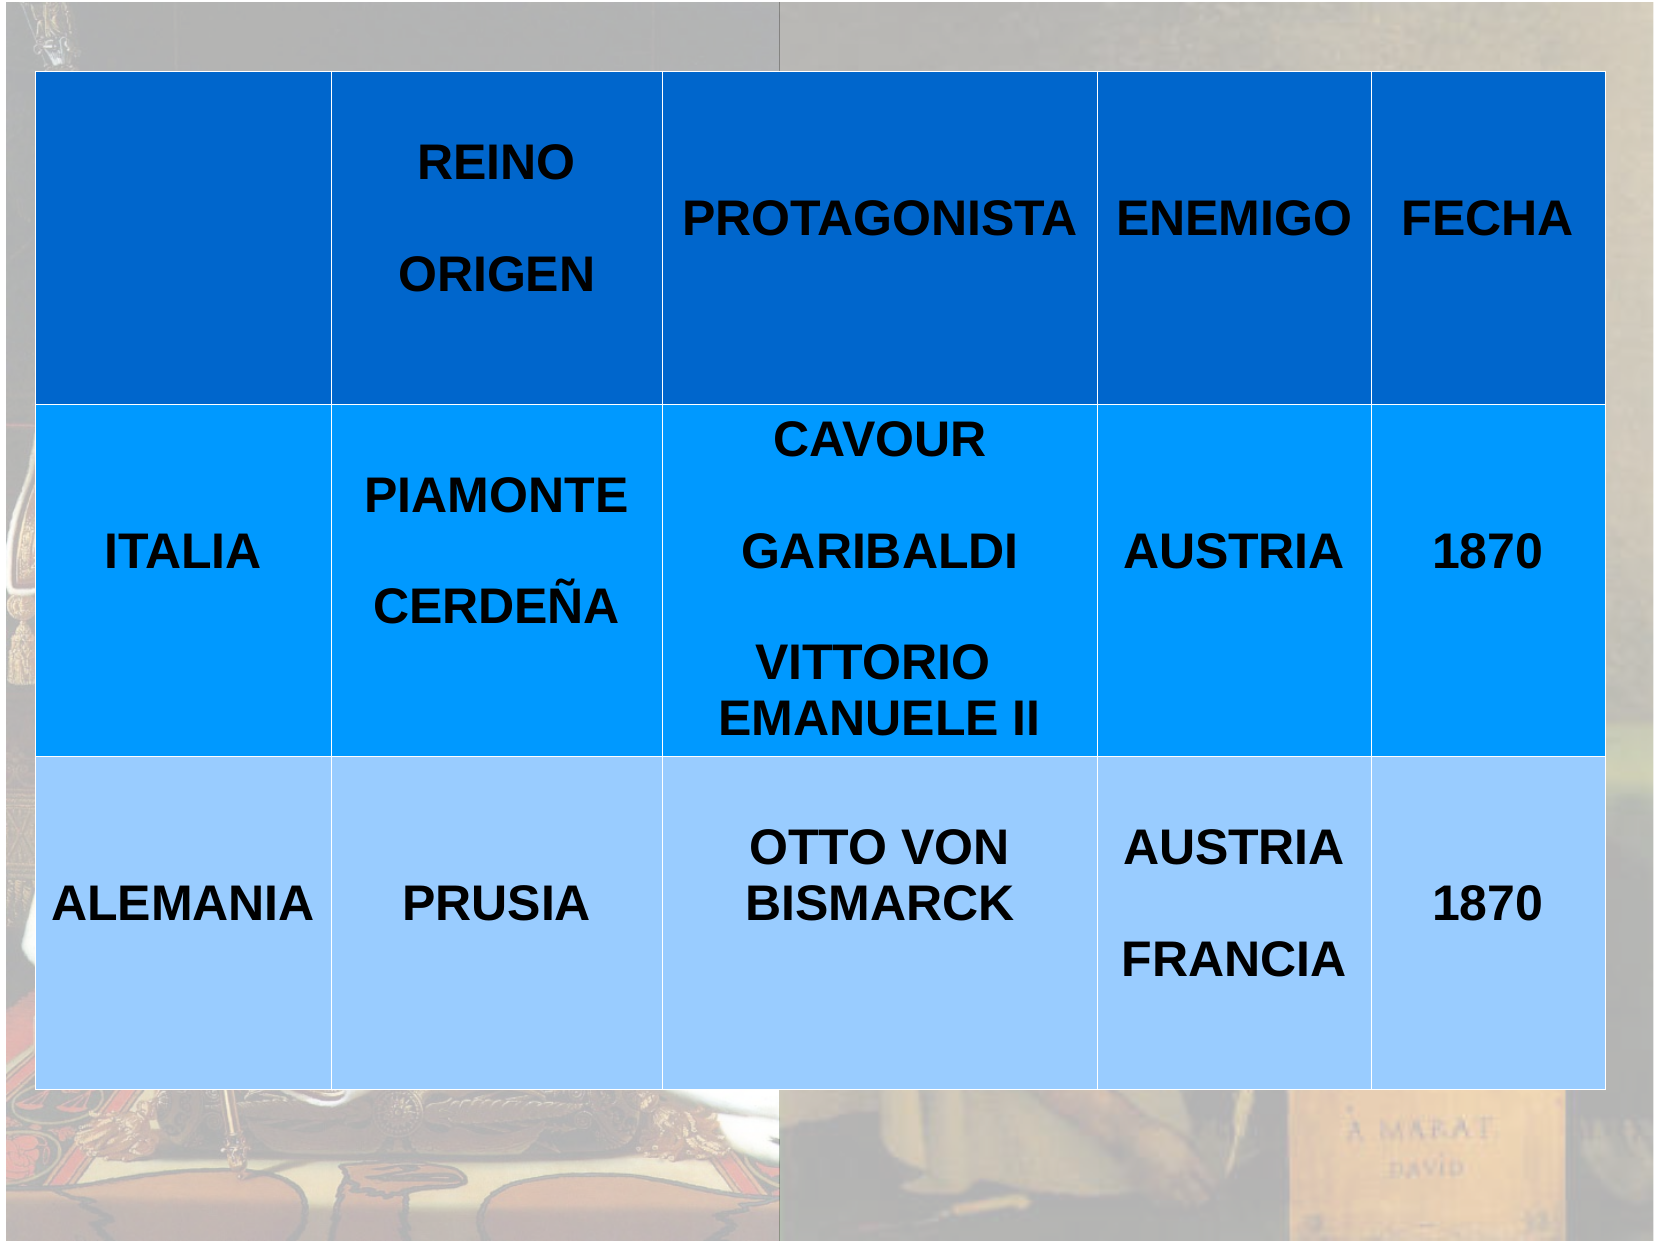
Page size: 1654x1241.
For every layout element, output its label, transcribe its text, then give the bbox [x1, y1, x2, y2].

table_cell CAVOUR GARIBALDI VITTORIO EMANUELE II [663, 405, 1097, 756]
table_cell PIAMONTE CERDEÑA [332, 405, 662, 756]
table_header ENEMIGO [1098, 72, 1371, 404]
picture [6, 2, 1654, 1241]
table_cell AUSTRIA FRANCIA [1098, 757, 1371, 1089]
table_header PROTAGONISTA [663, 72, 1097, 404]
table_cell 1870 [1372, 757, 1605, 1089]
table_header REINO ORIGEN [332, 72, 662, 404]
table_cell OTTO VON BISMARCK [663, 757, 1097, 1089]
table_cell ITALIA [36, 405, 331, 756]
table_cell AUSTRIA [1098, 405, 1371, 756]
table_header [36, 72, 331, 404]
table_cell 1870 [1372, 405, 1605, 756]
table_cell ALEMANIA [36, 757, 331, 1089]
table_cell PRUSIA [332, 757, 662, 1089]
table_header FECHA [1372, 72, 1605, 404]
